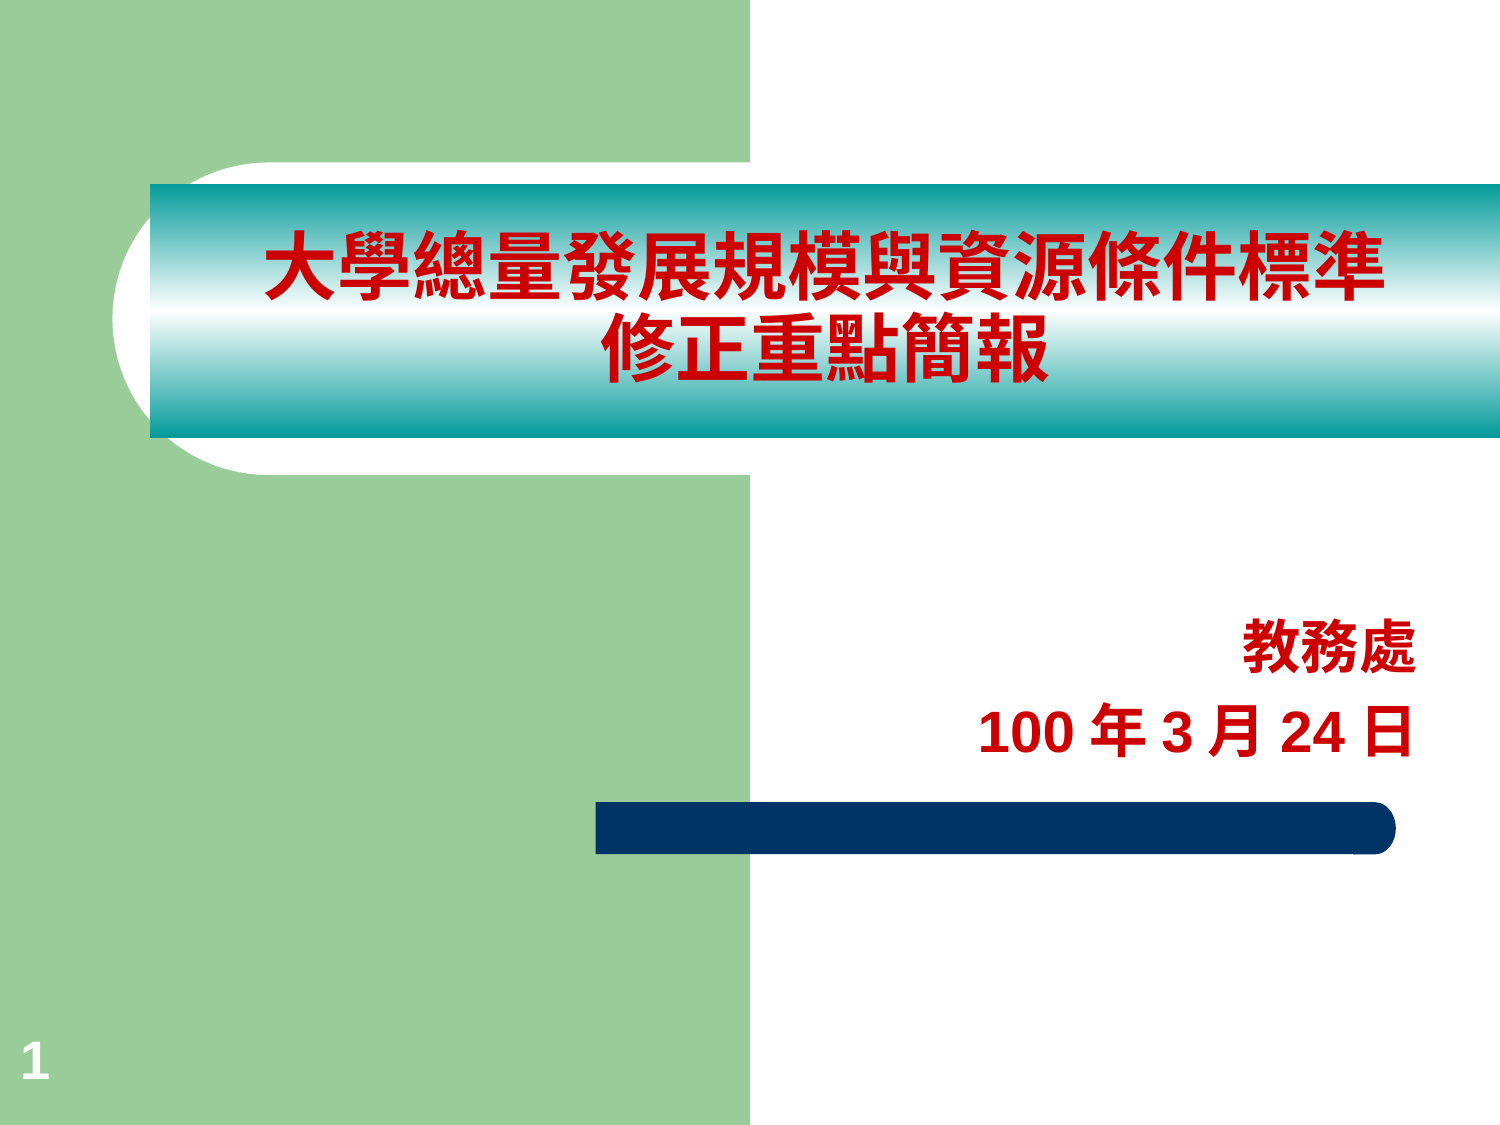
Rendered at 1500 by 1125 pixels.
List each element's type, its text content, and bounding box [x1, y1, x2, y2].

subtitle 教務處 100年3月24日 [738, 480, 1426, 780]
title 大學總量發展規模與資源條件標準 修正重點簡報 [150, 184, 1500, 438]
